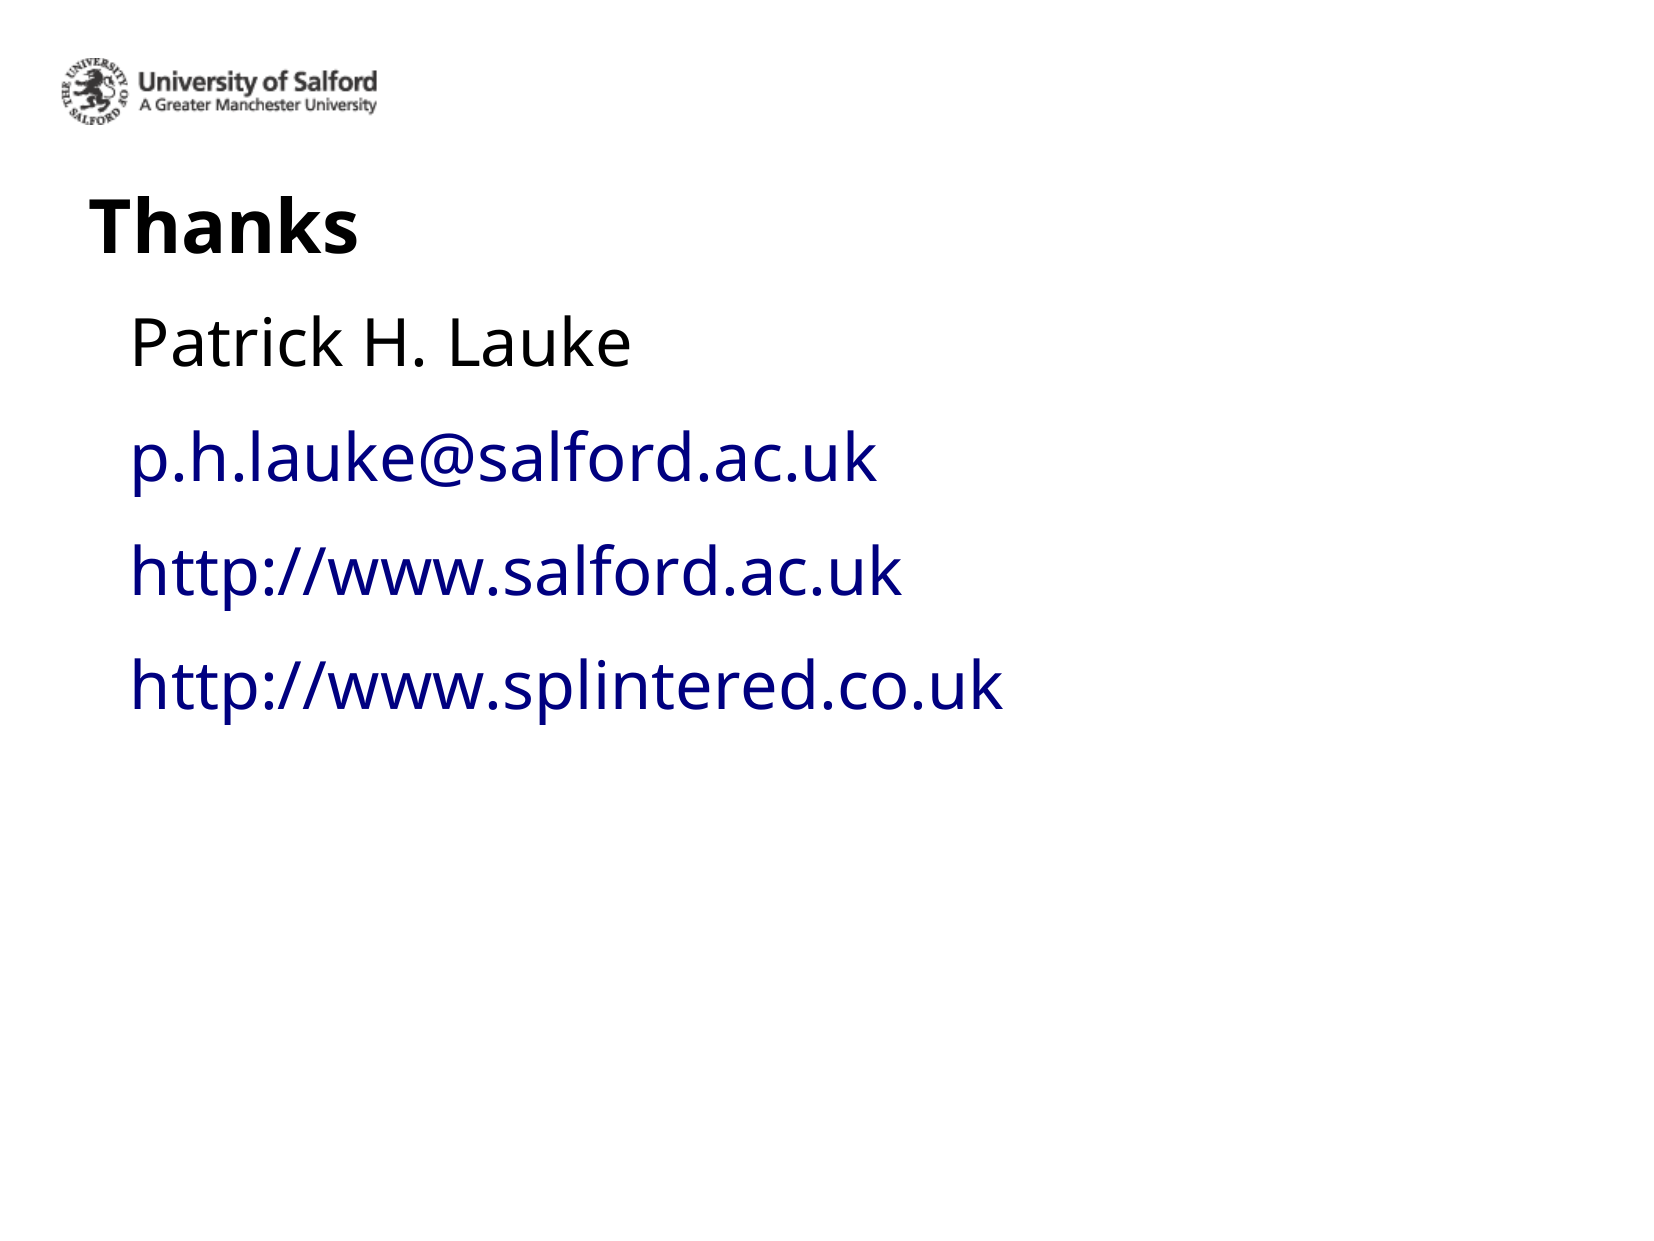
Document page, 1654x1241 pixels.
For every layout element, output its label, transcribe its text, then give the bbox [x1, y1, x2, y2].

list Patrick H. Lauke p.h.lauke@salford.ac.uk http://www.salford.ac.uk http://www.splintered.co.uk [88, 295, 1565, 1137]
picture [59, 58, 380, 125]
title Thanks [88, 178, 1565, 269]
